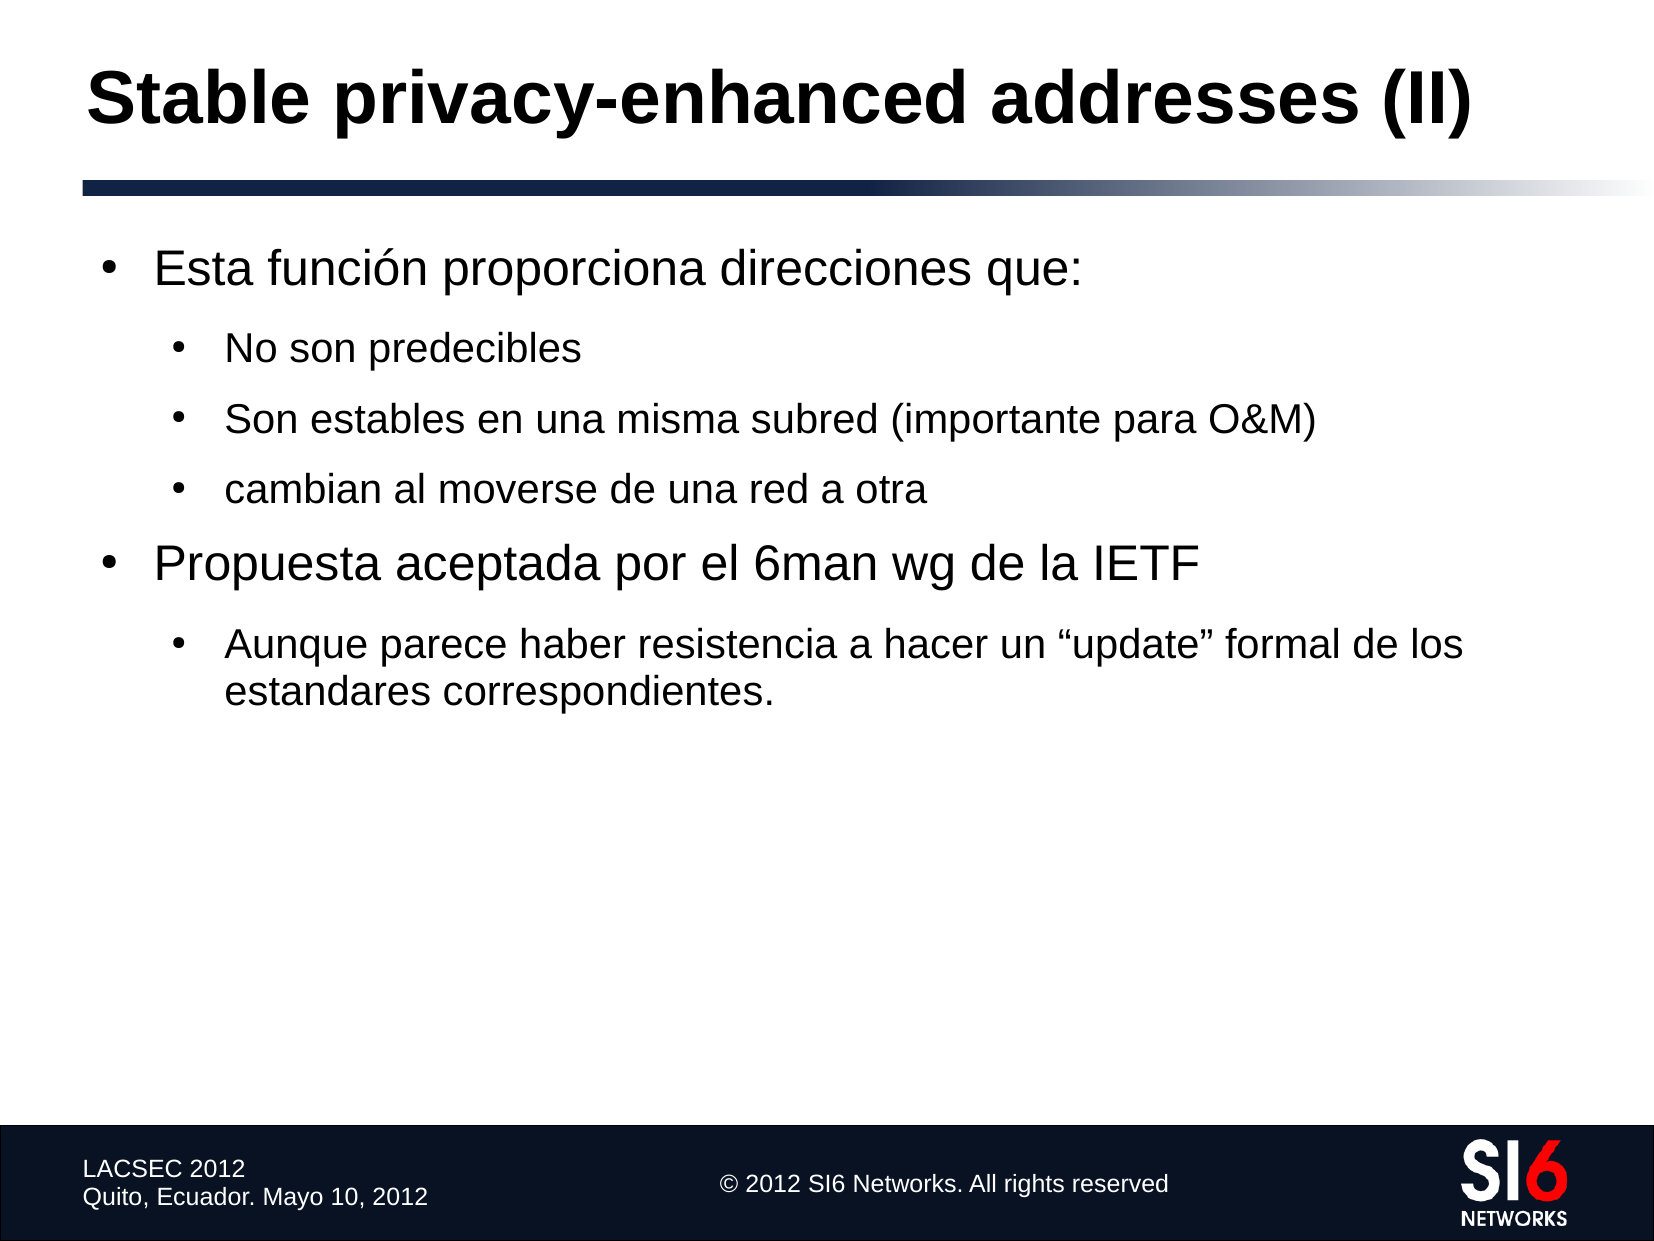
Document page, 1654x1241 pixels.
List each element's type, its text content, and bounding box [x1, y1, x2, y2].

picture [1461, 1139, 1567, 1226]
title Stable privacy-enhanced addresses (II) [86, 30, 1576, 166]
list Esta función proporciona direcciones que: No son predecibles Son estables en una misma subred (importante para O&M) cambian al moverse de una red a otra Propuesta aceptada por el 6man wg de la IETF Aunque parece haber resistencia a hacer un “update” formal de los estandares correspondientes. [82, 240, 1571, 1096]
